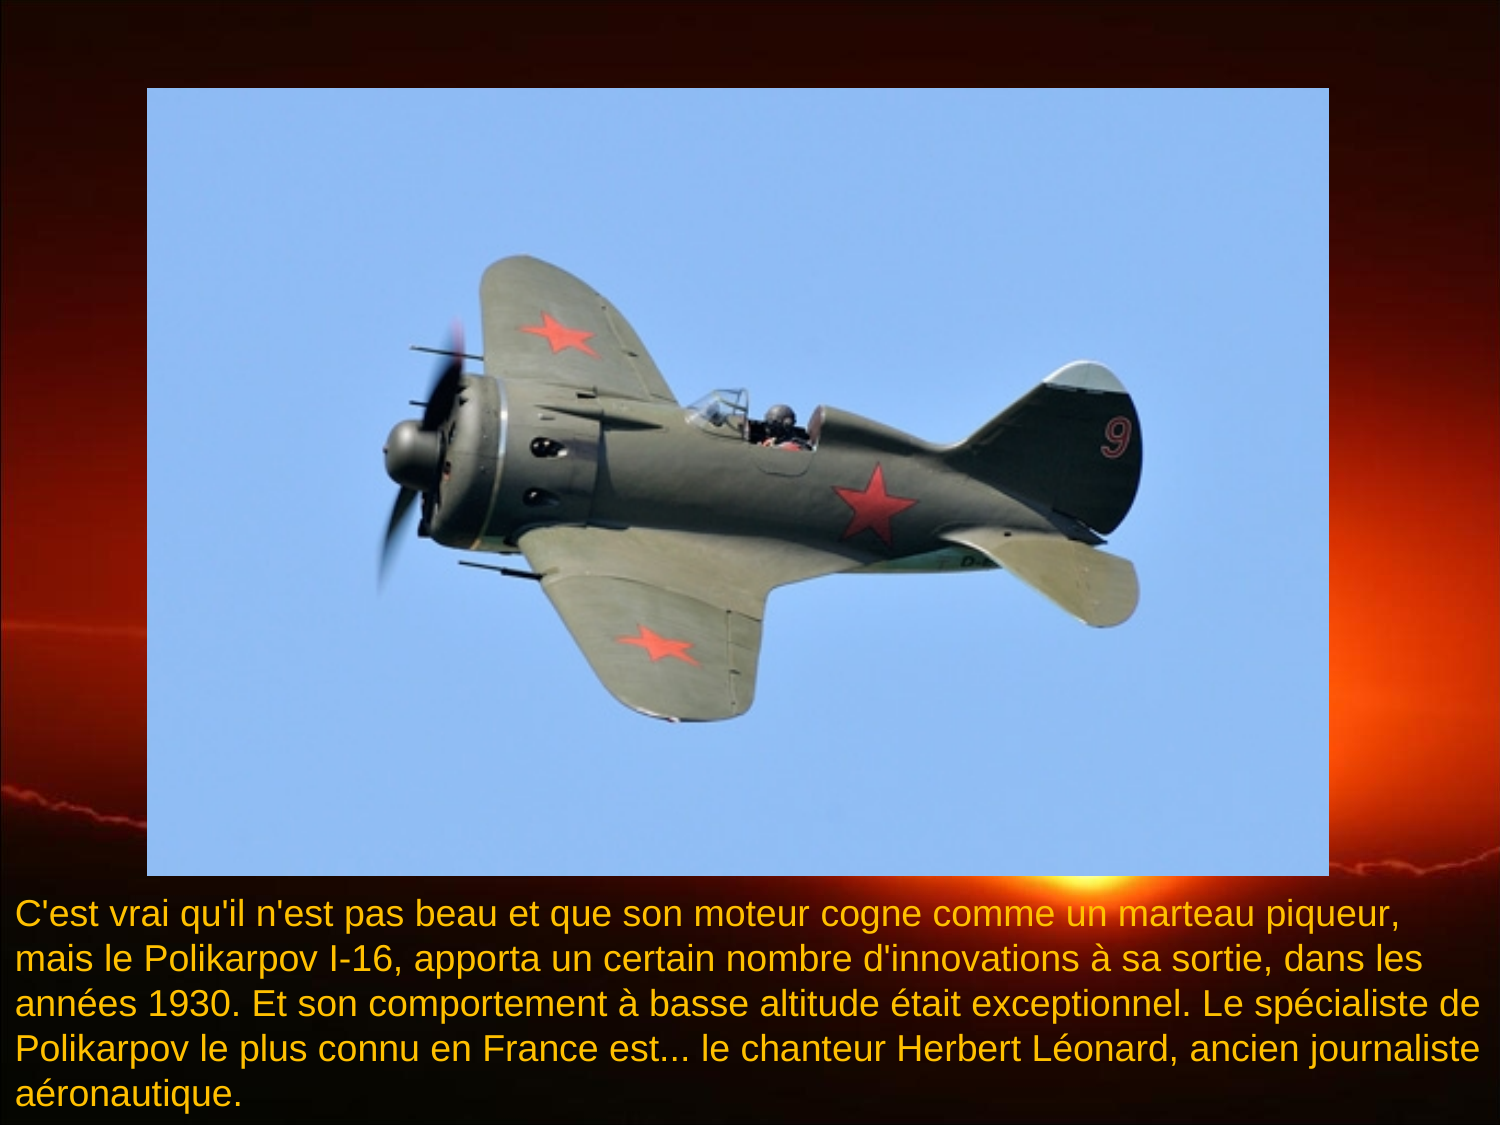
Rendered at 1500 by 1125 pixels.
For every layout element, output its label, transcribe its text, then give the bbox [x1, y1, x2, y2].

picture [0, 0, 1500, 881]
text_box C'est vrai qu'il n'est pas beau et que son moteur cogne comme un marteau piqueur, mais le Polikarpov I-16, apporta un certain nombre d'innovations à sa sortie, dans les années 1930. Et son comportement à basse altitude était exceptionnel. Le spécialiste de Polikarpov le plus connu en France est... le chanteur Herbert Léonard, ancien journaliste aéronautique. [0, 881, 1500, 1122]
